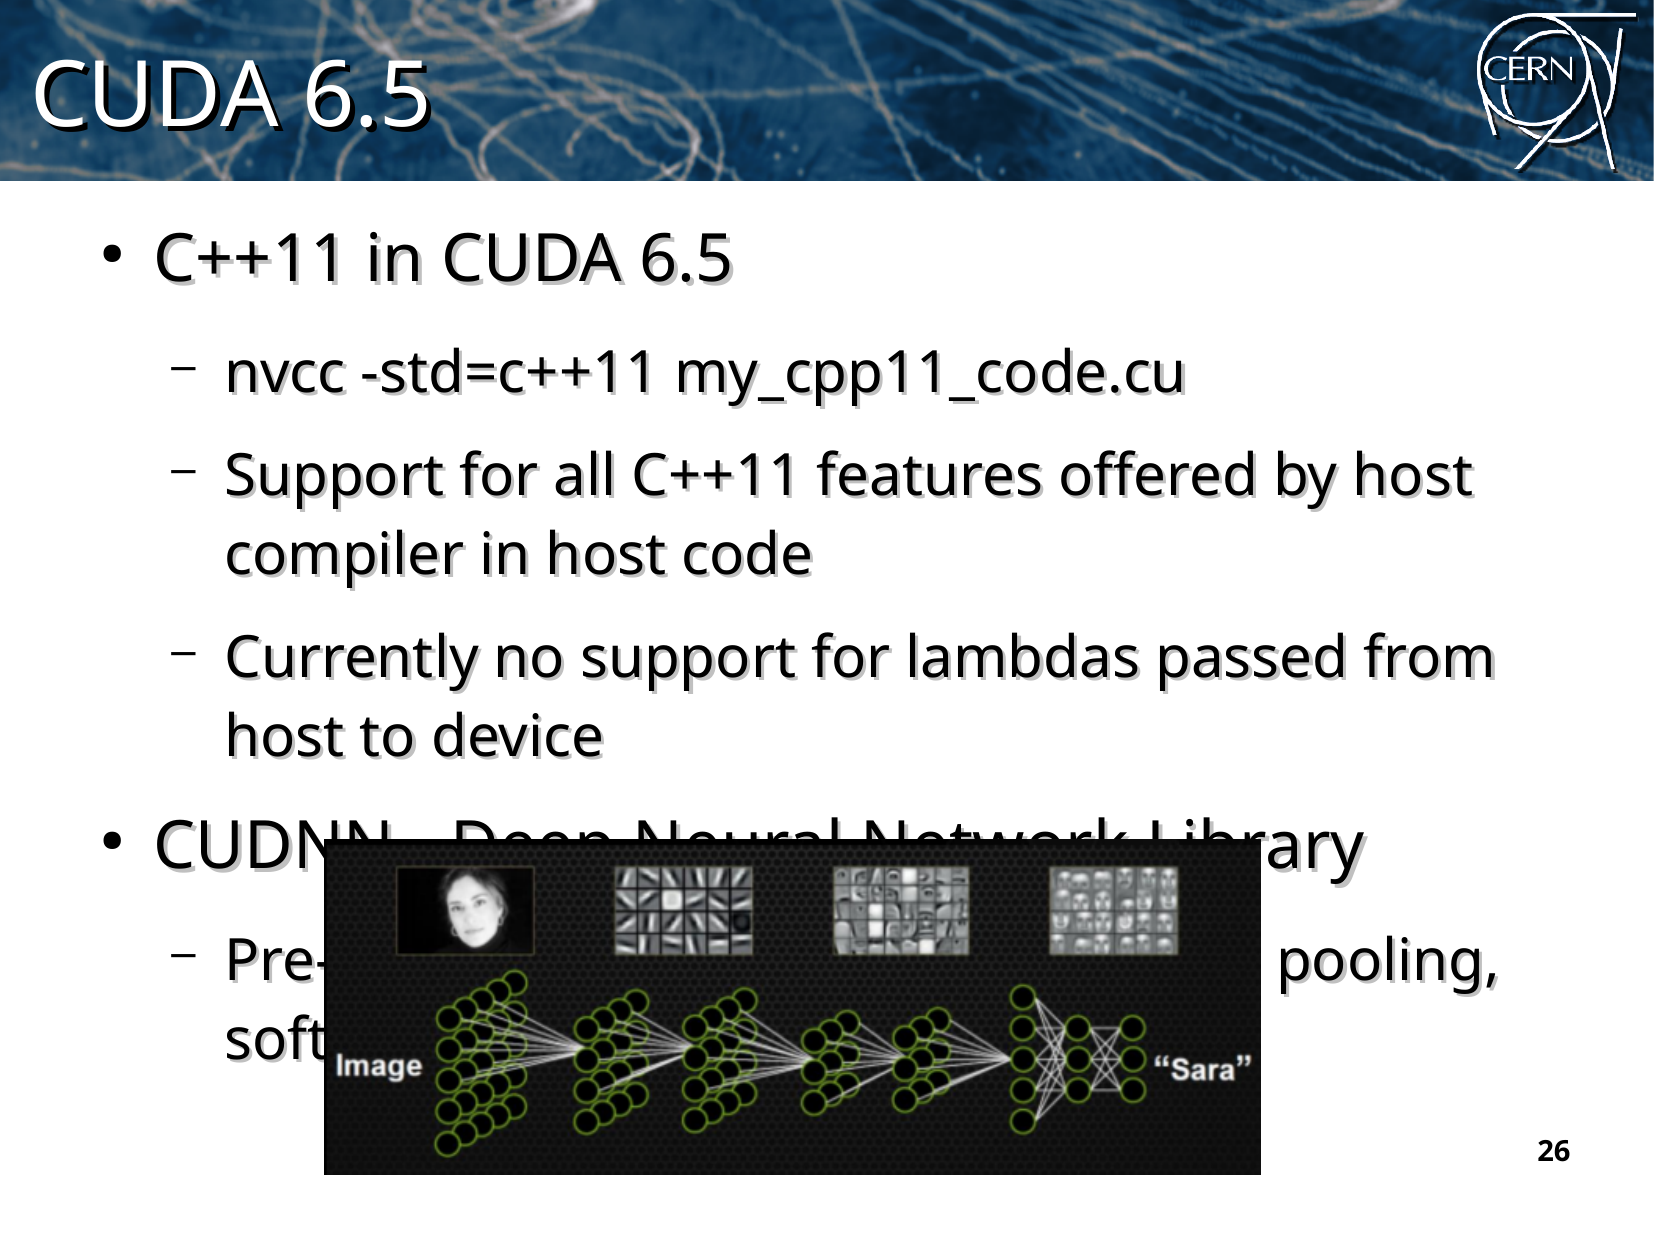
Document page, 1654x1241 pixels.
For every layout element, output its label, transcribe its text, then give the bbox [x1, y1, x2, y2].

title CUDA 6.5 [30, 2, 1441, 181]
list C++11 in CUDA 6.5 nvcc -std=c++11 my_cpp11_code.cu Support for all C++11 features offered by host compiler in host code Currently no support for lambdas passed from host to device CUDNN - Deep Neural Network Library Pre-packaged kernels for convolution, pooling, softmax [82, 210, 1571, 1096]
picture [324, 839, 1261, 1175]
picture [0, 0, 1654, 181]
